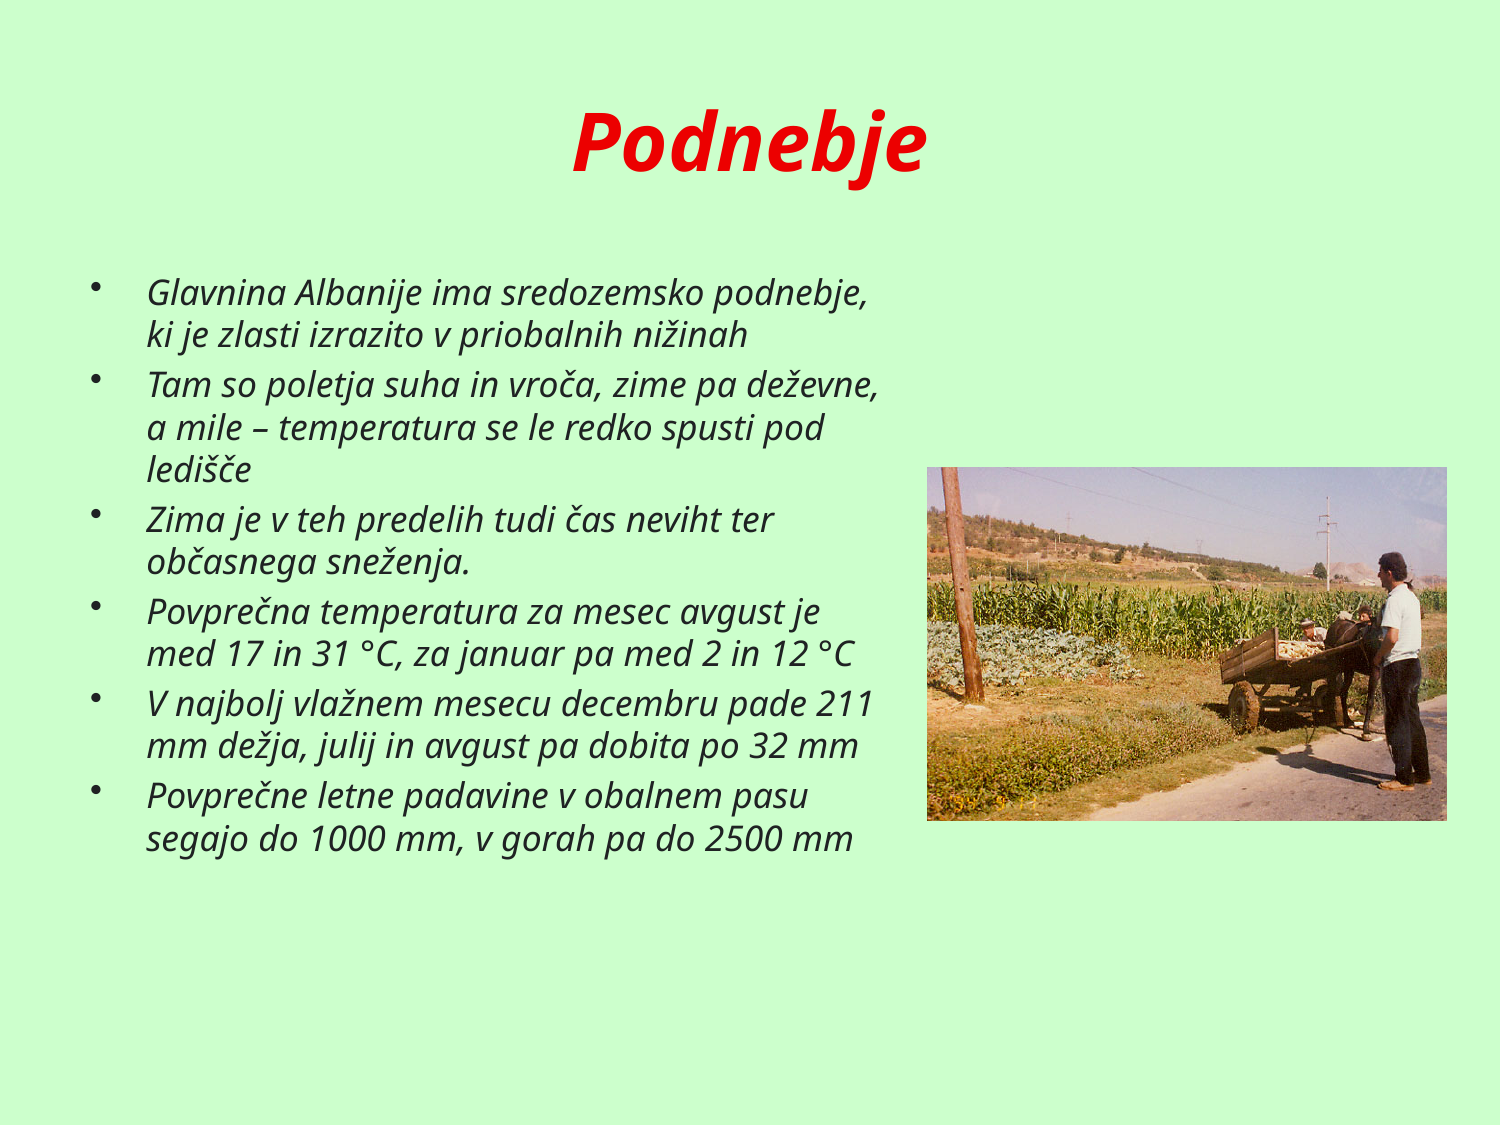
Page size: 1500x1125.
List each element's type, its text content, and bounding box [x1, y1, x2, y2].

title Podnebje [75, 45, 1425, 233]
list Glavnina Albanije ima sredozemsko podnebje, ki je zlasti izrazito v priobalnih nižinah Tam so poletja suha in vroča, zime pa deževne, a mile – temperatura se le redko spusti pod ledišče Zima je v teh predelih tudi čas neviht ter občasnega sneženja. Povprečna temperatura za mesec avgust je med 17 in 31 °C, za januar pa med 2 in 12 °C V najbolj vlažnem mesecu decembru pade 211 mm dežja, julij in avgust pa dobita po 32 mm Povprečne letne padavine v obalnem pasu segajo do 1000 mm, v gorah pa do 2500 mm [75, 262, 904, 988]
picture [927, 467, 1447, 821]
